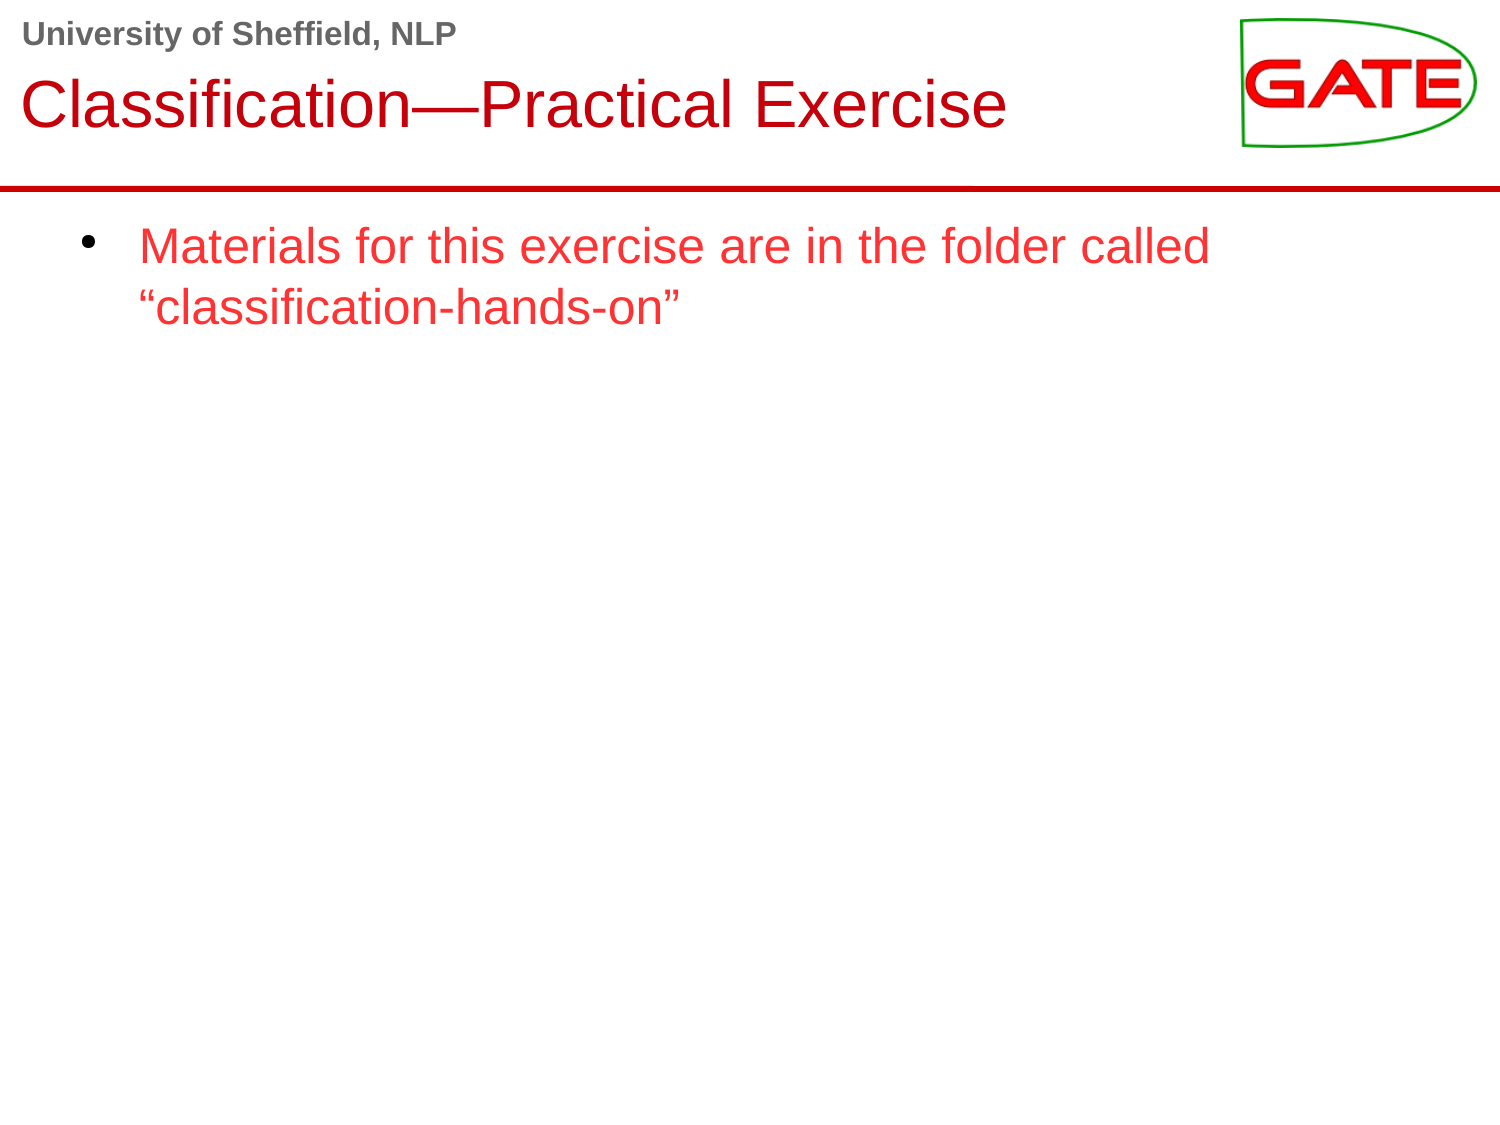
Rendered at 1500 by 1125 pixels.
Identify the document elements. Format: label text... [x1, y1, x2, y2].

list Materials for this exercise are in the folder called “classification-hands-on” [23, 212, 1477, 1063]
picture [1240, 18, 1477, 148]
title Classification—Practical Exercise [20, 45, 1240, 166]
